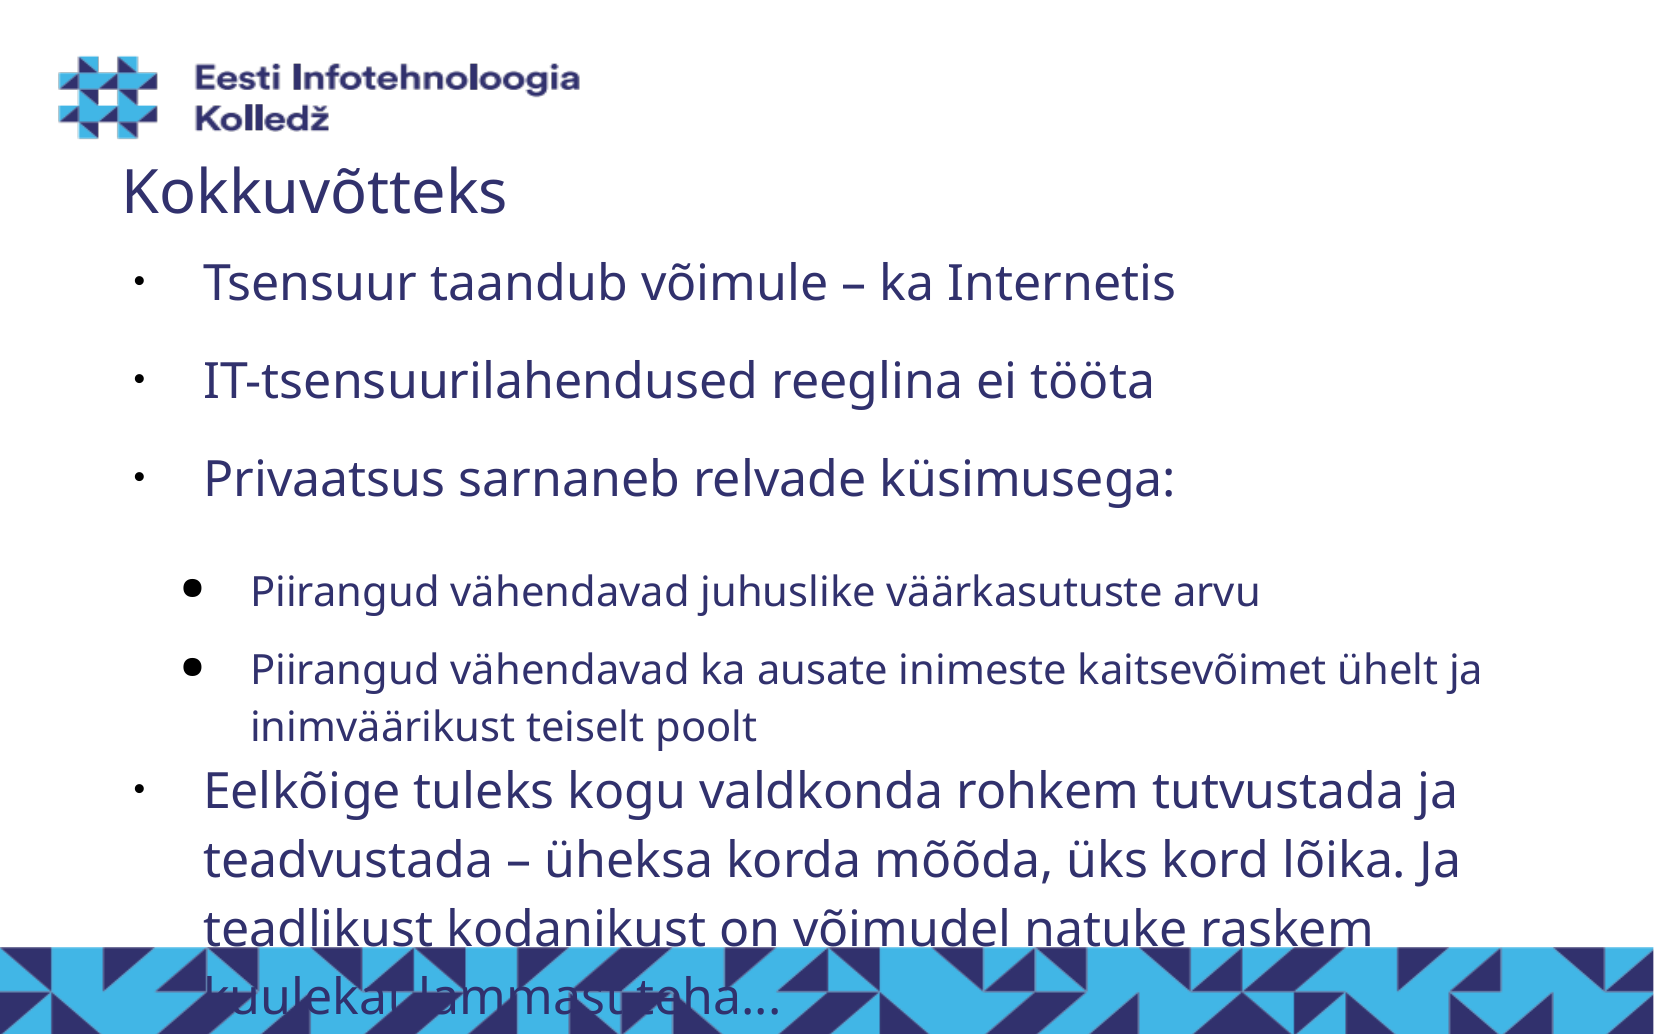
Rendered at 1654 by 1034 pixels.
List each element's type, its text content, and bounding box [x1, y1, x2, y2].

list Tsensuur taandub võimule – ka Internetis IT-tsensuurilahendused reeglina ei tööta Privaatsus sarnaneb relvade küsimusega: Piirangud vähendavad juhuslike väärkasutuste arvu Piirangud vähendavad ka ausate inimeste kaitsevõimet ühelt ja inimväärikust teiselt poolt Eelkõige tuleks kogu valdkonda rohkem tutvustada ja teadvustada – üheksa korda mõõda, üks kord lõika. Ja teadlikust kodanikust on võimudel natuke raskem kuulekat lammast teha... [121, 245, 1534, 939]
title Kokkuvõtteks [121, 103, 1534, 245]
